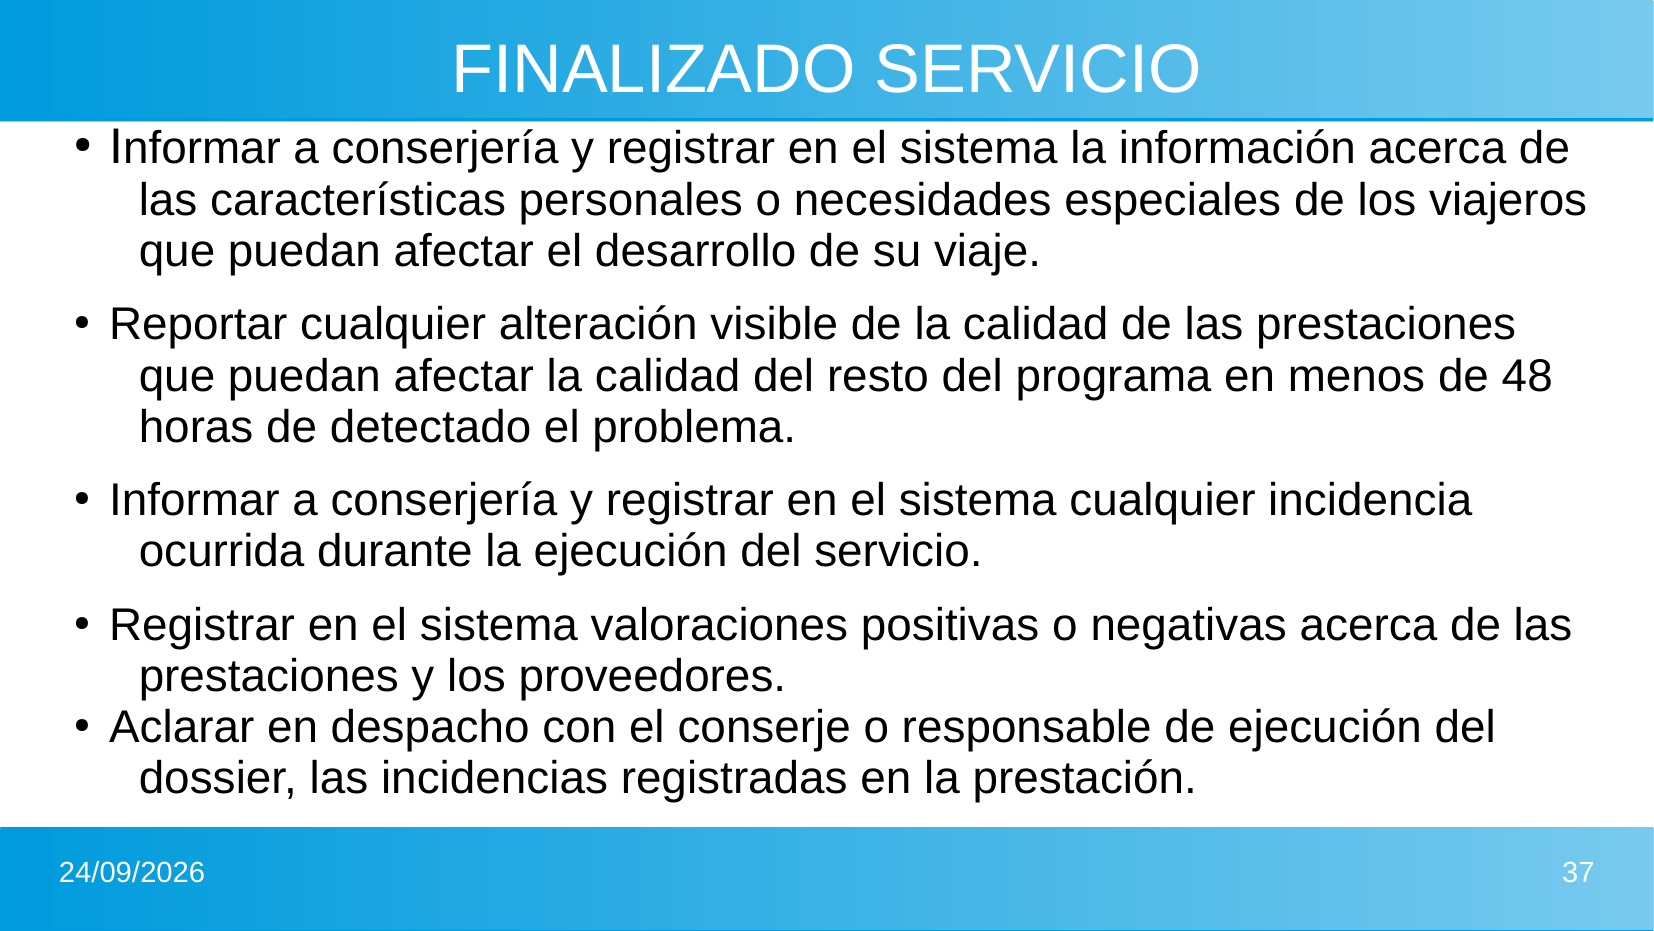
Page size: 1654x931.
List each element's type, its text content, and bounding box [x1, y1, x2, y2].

list Informar a conserjería y registrar en el sistema la información acerca de las características personales o necesidades especiales de los viajeros que puedan afectar el desarrollo de su viaje. Reportar cualquier alteración visible de la calidad de las prestaciones que puedan afectar la calidad del resto del programa en menos de 48 horas de detectado el problema. Informar a conserjería y registrar en el sistema cualquier incidencia ocurrida durante la ejecución del servicio. Registrar en el sistema valoraciones positivas o negativas acerca de las prestaciones y los proveedores. Aclarar en despacho con el conserje o responsable de ejecución del dossier, las incidencias registradas en la prestación. [58, 118, 1595, 798]
title FINALIZADO SERVICIO [58, 0, 1595, 118]
